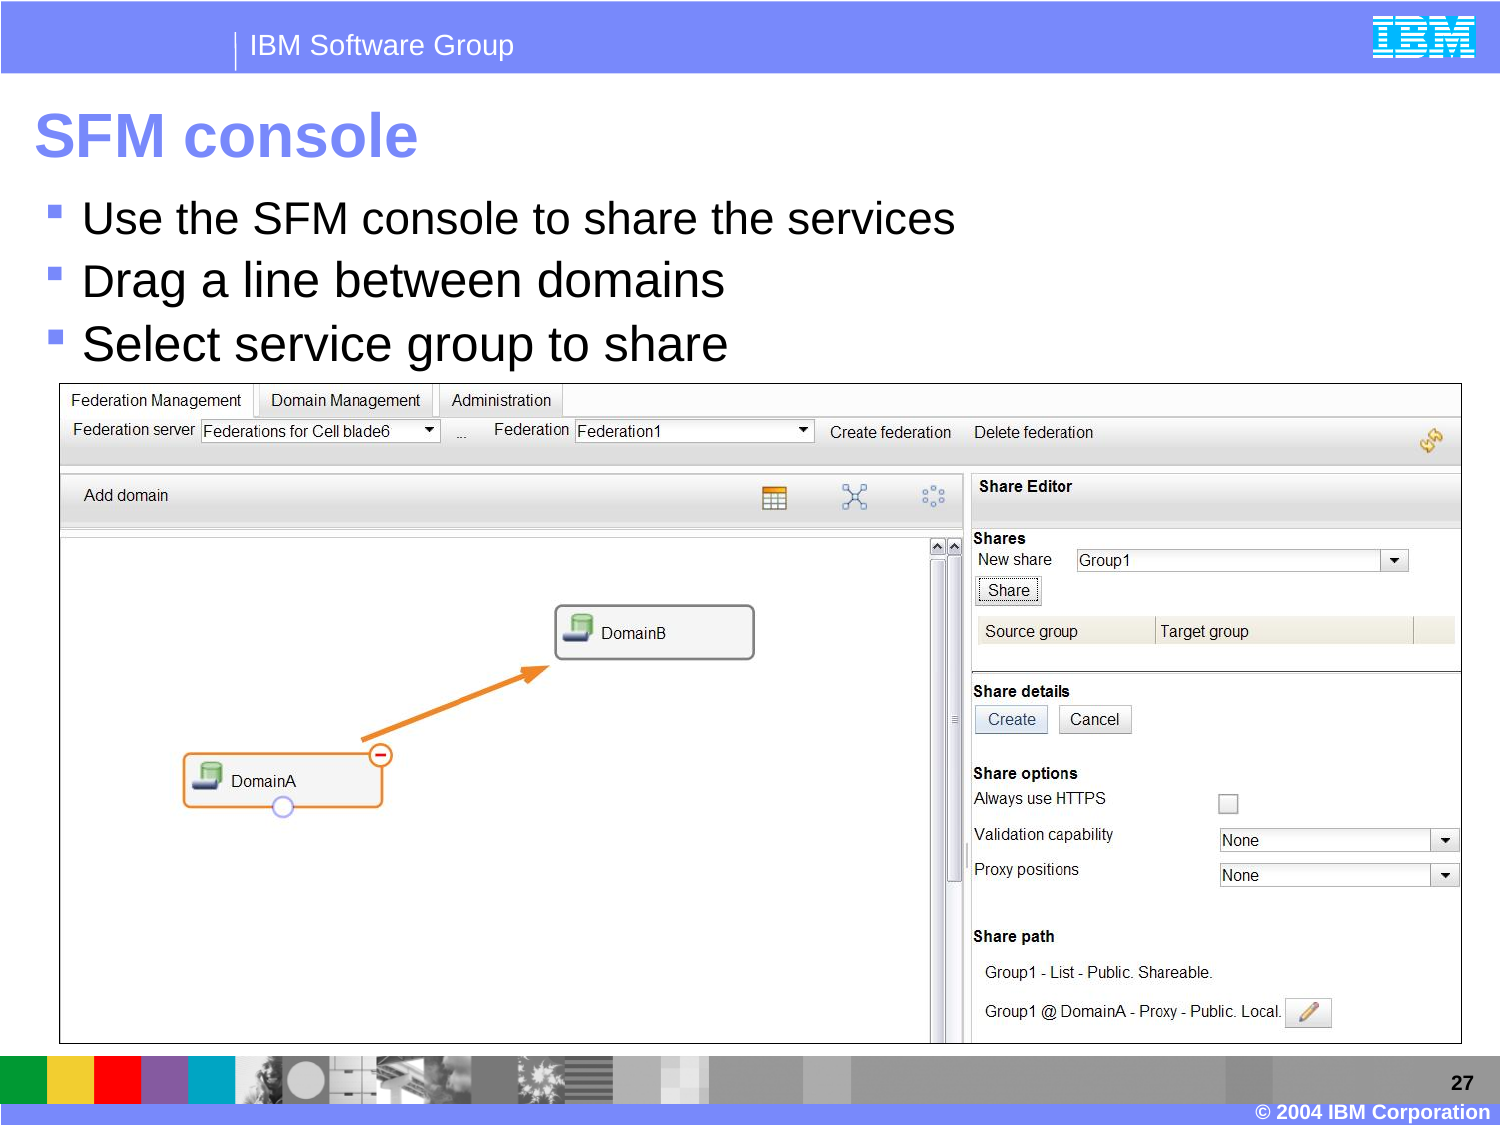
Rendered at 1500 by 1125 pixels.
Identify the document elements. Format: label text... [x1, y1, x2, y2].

title SFM console [19, 97, 1483, 181]
picture [59, 383, 1462, 1044]
list Use the SFM console to share the services Drag a line between domains Select service group to share [29, 191, 1403, 1004]
picture [0, 1056, 1500, 1104]
